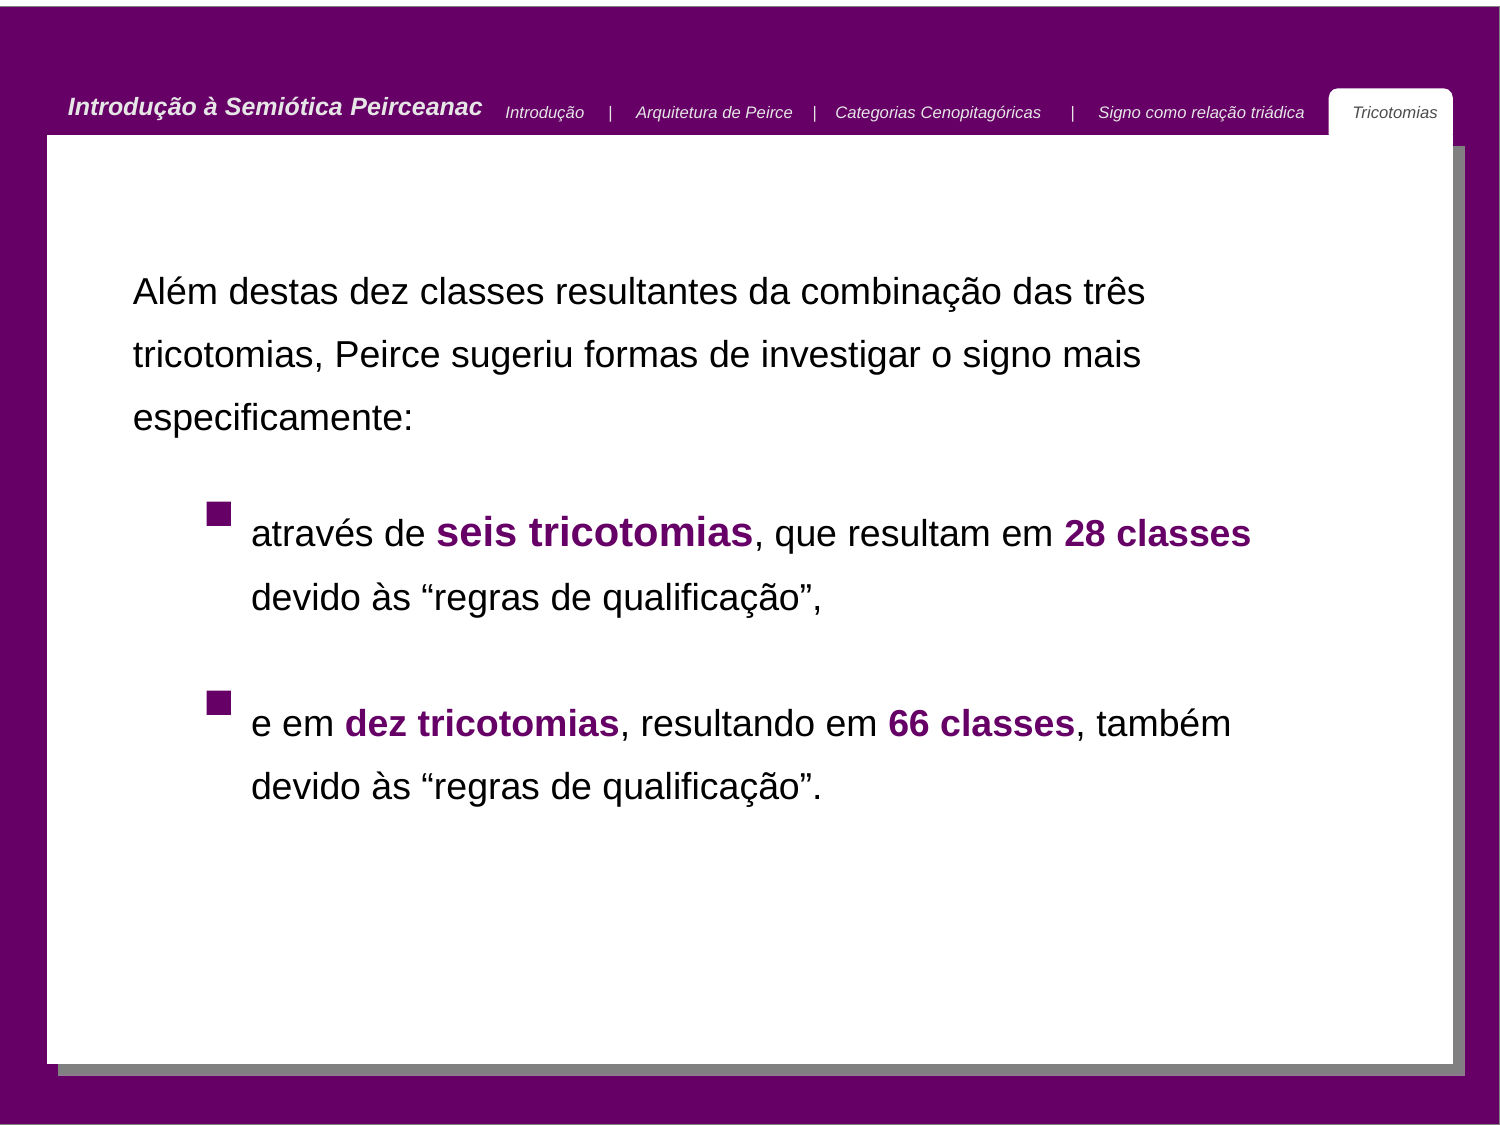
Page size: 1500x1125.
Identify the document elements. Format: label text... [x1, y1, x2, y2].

text_box [206, 501, 231, 526]
text_box [206, 690, 231, 715]
text_box através de seis tricotomias, que resultam em 28 classes devido às “regras de qualificação”, e em dez tricotomias, resultando em 66 classes, também devido às “regras de qualificação”. [236, 478, 1283, 796]
text_box Além destas dez classes resultantes da combinação das três tricotomias, Peirce sugeriu formas de investigar o signo mais especificamente: [118, 242, 1182, 490]
